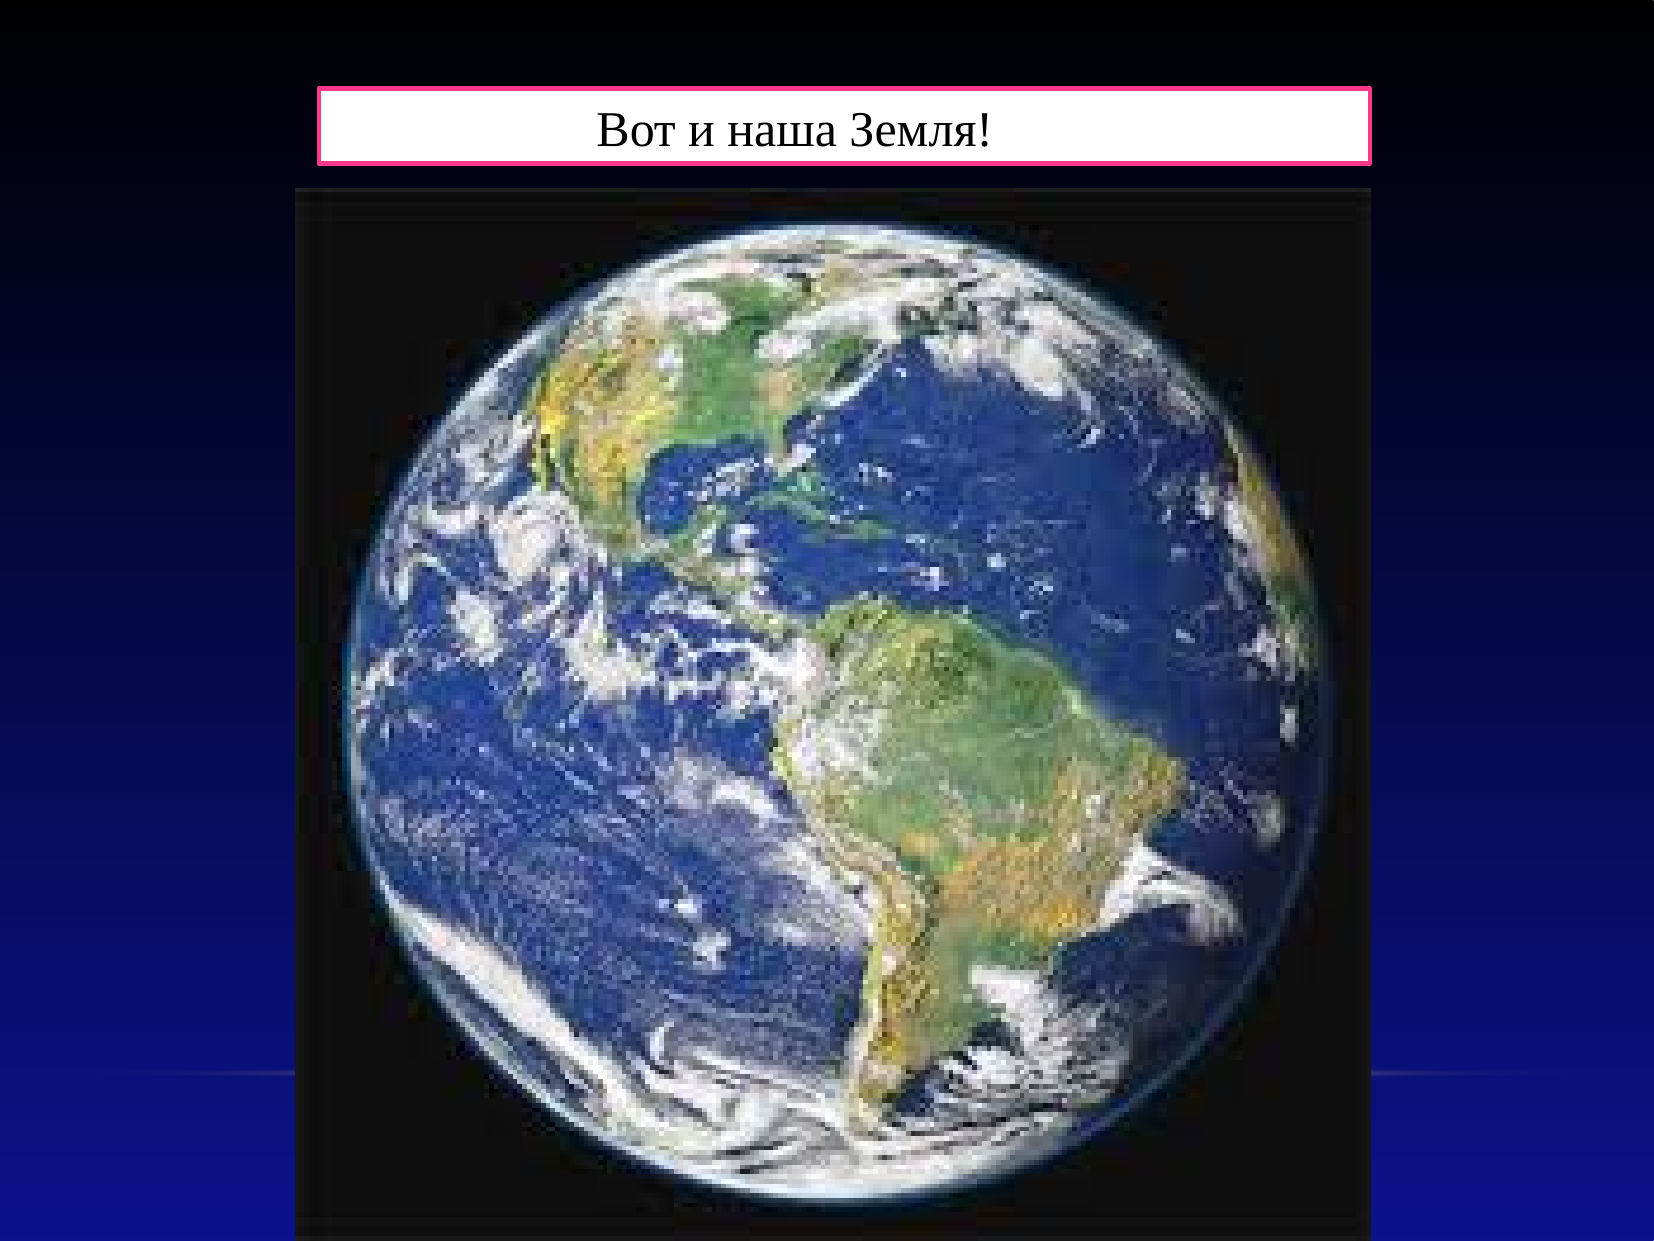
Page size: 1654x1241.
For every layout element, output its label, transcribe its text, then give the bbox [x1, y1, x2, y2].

picture [295, 188, 1371, 1241]
text_box Вот и наша Земля! [319, 88, 1370, 164]
